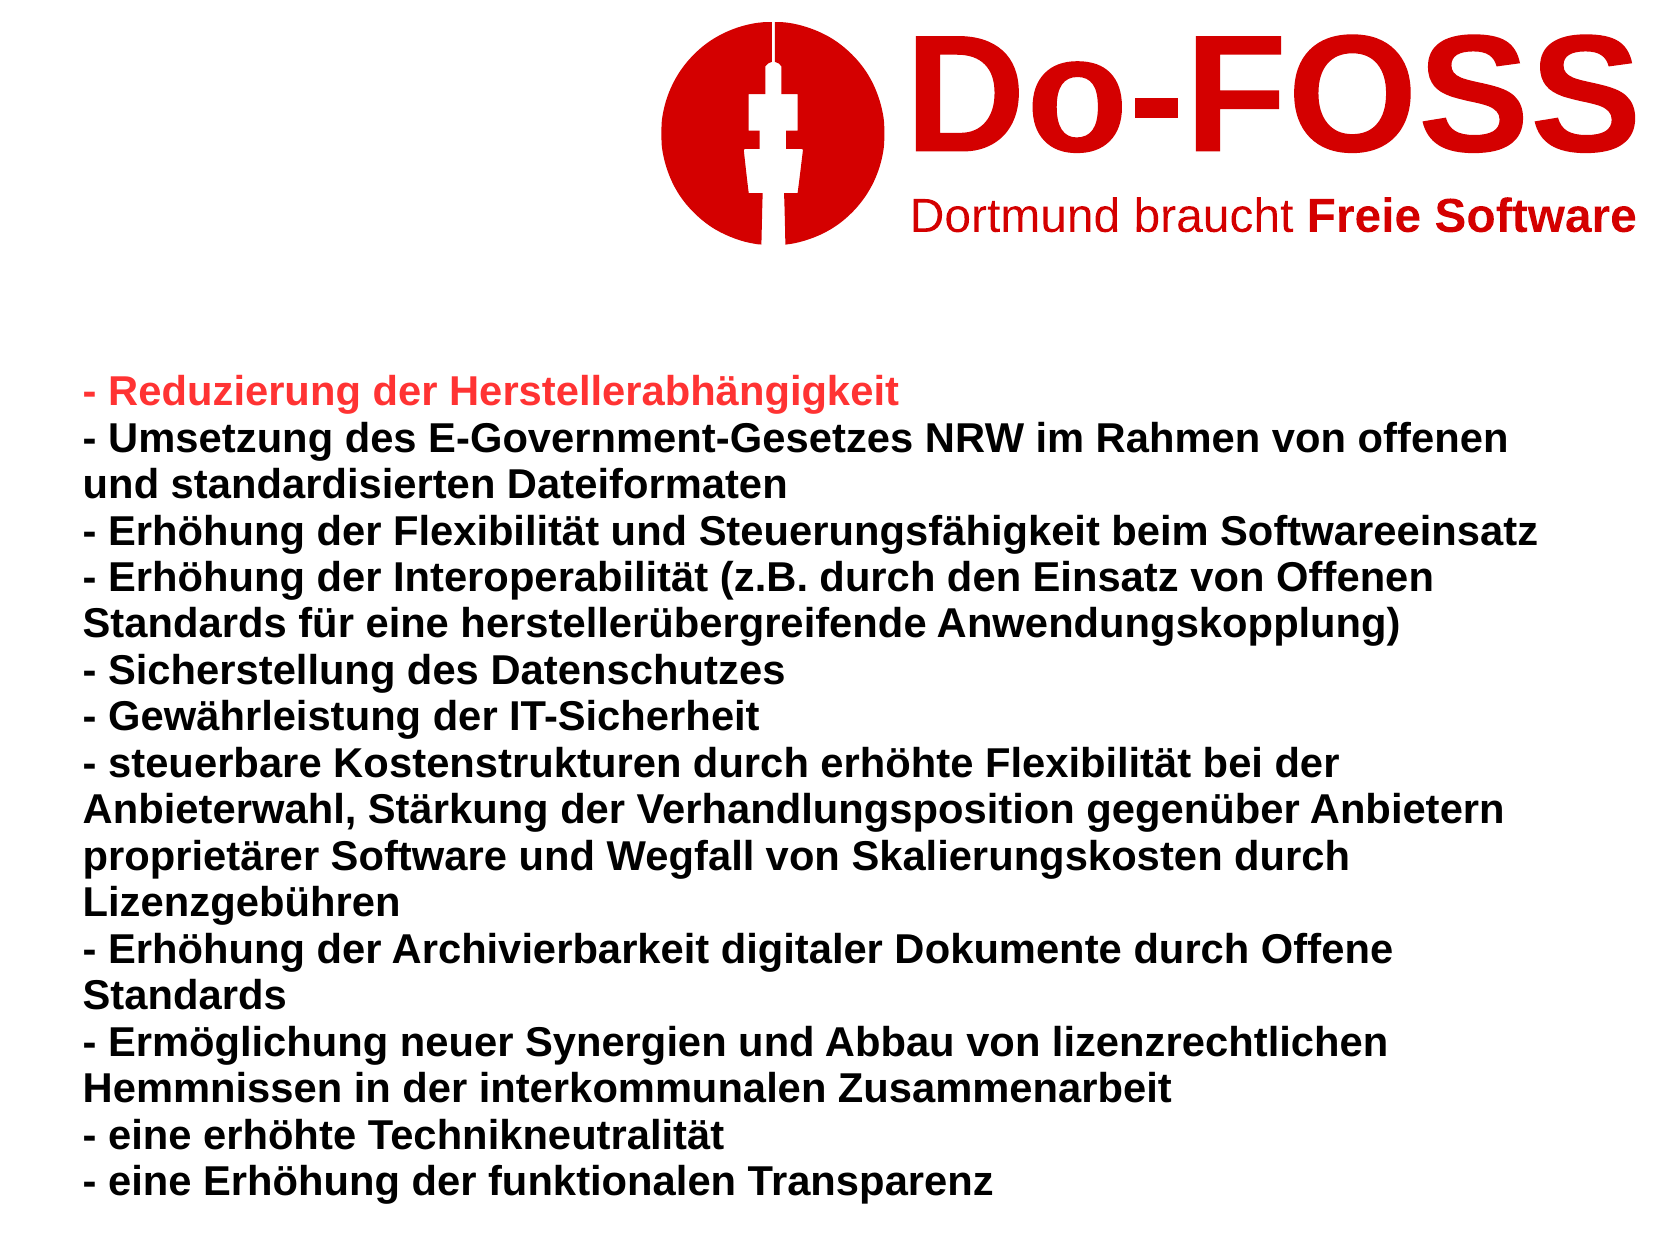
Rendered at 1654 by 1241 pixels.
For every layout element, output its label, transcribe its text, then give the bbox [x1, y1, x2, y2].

text_box - Reduzierung der Herstellerabhängigkeit - Umsetzung des E-Government-Gesetzes NRW im Rahmen von offenen und standardisierten Dateiformaten - Erhöhung der Flexibilität und Steuerungsfähigkeit beim Softwareeinsatz - Erhöhung der Interoperabilität (z.B. durch den Einsatz von Offenen Standards für eine herstellerübergreifende Anwendungskopplung) - Sicherstellung des Datenschutzes - Gewährleistung der IT-Sicherheit - steuerbare Kostenstrukturen durch erhöhte Flexibilität bei der Anbieterwahl, Stärkung der Verhandlungsposition gegenüber Anbietern proprietärer Software und Wegfall von Skalierungskosten durch Lizenzgebühren - Erhöhung der Archivierbarkeit digitaler Dokumente durch Offene Standards - Ermöglichung neuer Synergien und Abbau von lizenzrechtlichen Hemmnissen in der interkommunalen Zusammenarbeit - eine erhöhte Technikneutralität - eine Erhöhung der funktionalen Transparenz [82, 367, 1571, 1205]
